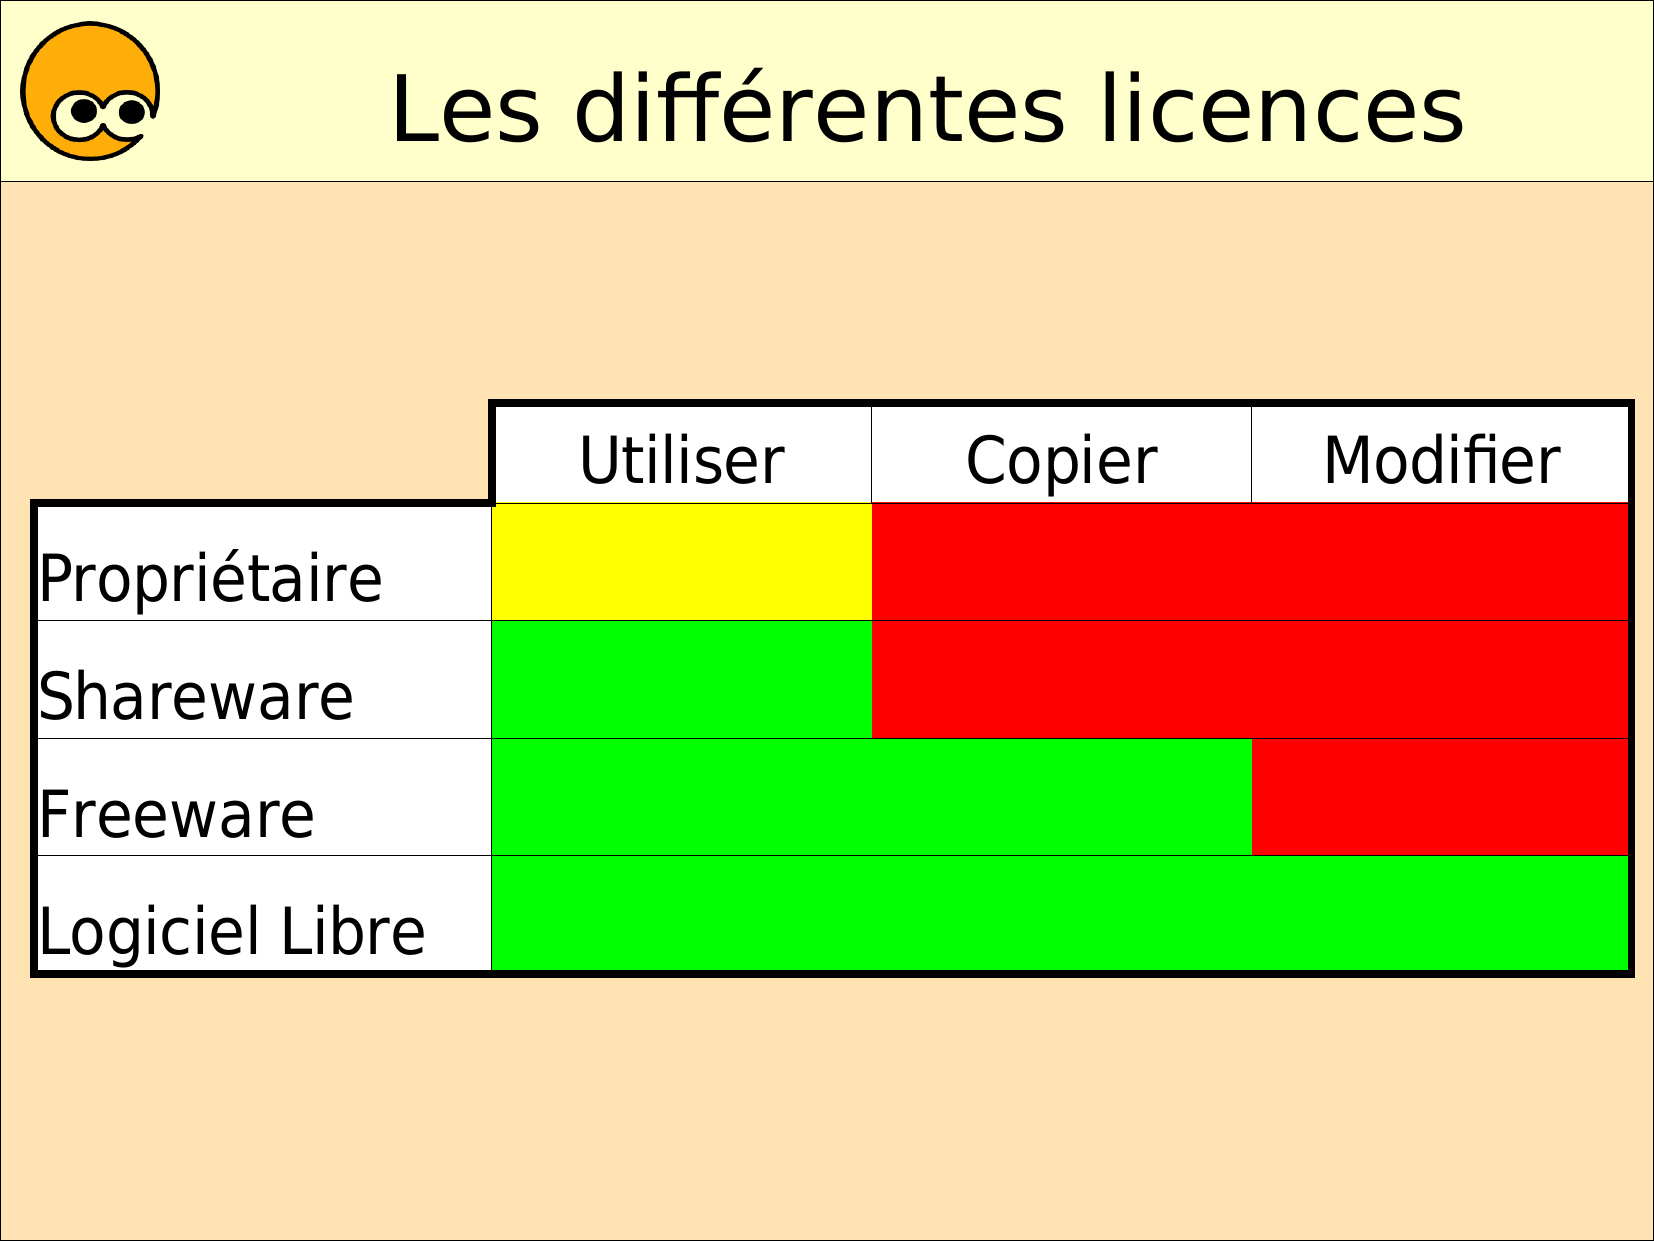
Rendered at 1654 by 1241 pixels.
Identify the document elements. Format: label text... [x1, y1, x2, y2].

title Les différentes licences [287, 49, 1571, 170]
picture [20, 21, 160, 161]
chart [27, 396, 1639, 1082]
